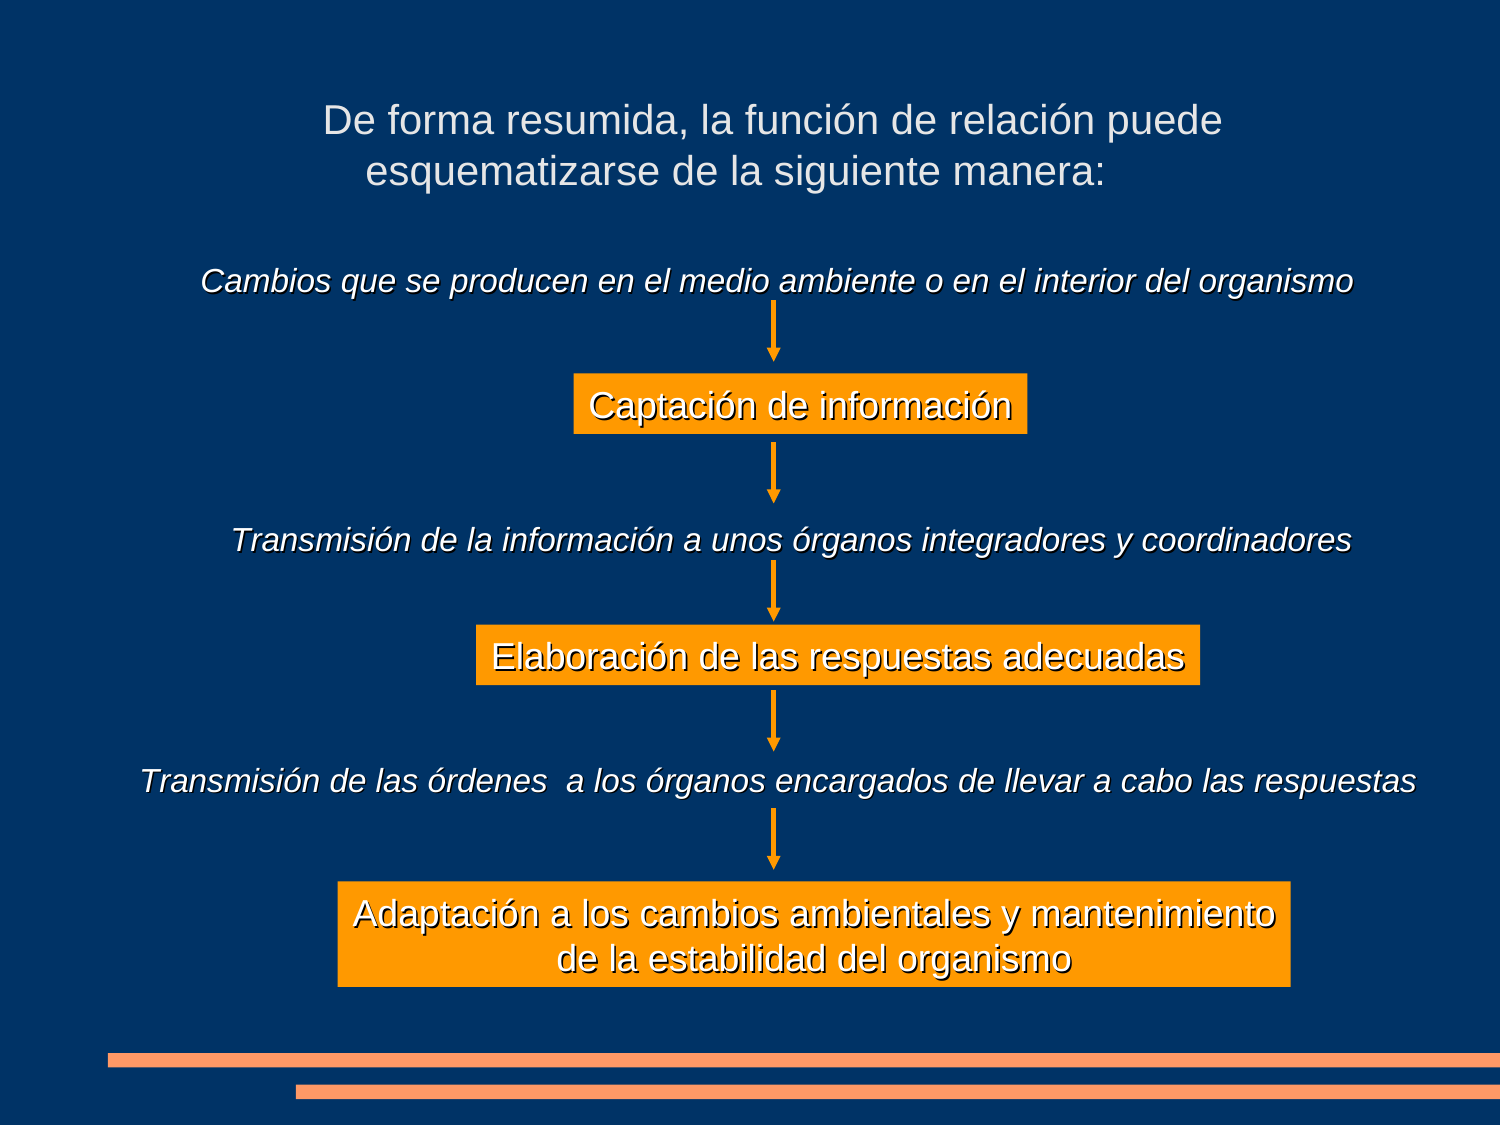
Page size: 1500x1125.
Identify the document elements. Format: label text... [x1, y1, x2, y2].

list De forma resumida, la función de relación puede esquematizarse de la siguiente manera: [100, 85, 1406, 201]
text_box Transmisión de las órdenes a los órganos encargados de llevar a cabo las respuestas [124, 751, 1434, 807]
text_box Captación de información [573, 373, 1028, 434]
text_box Transmisión de la información a unos órganos integradores y coordinadores [215, 510, 1370, 566]
text_box Cambios que se producen en el medio ambiente o en el interior del organismo [185, 251, 1371, 308]
text_box Adaptación a los cambios ambientales y mantenimiento de la estabilidad del organismo [337, 881, 1291, 987]
text_box Elaboración de las respuestas adecuadas [476, 624, 1201, 686]
